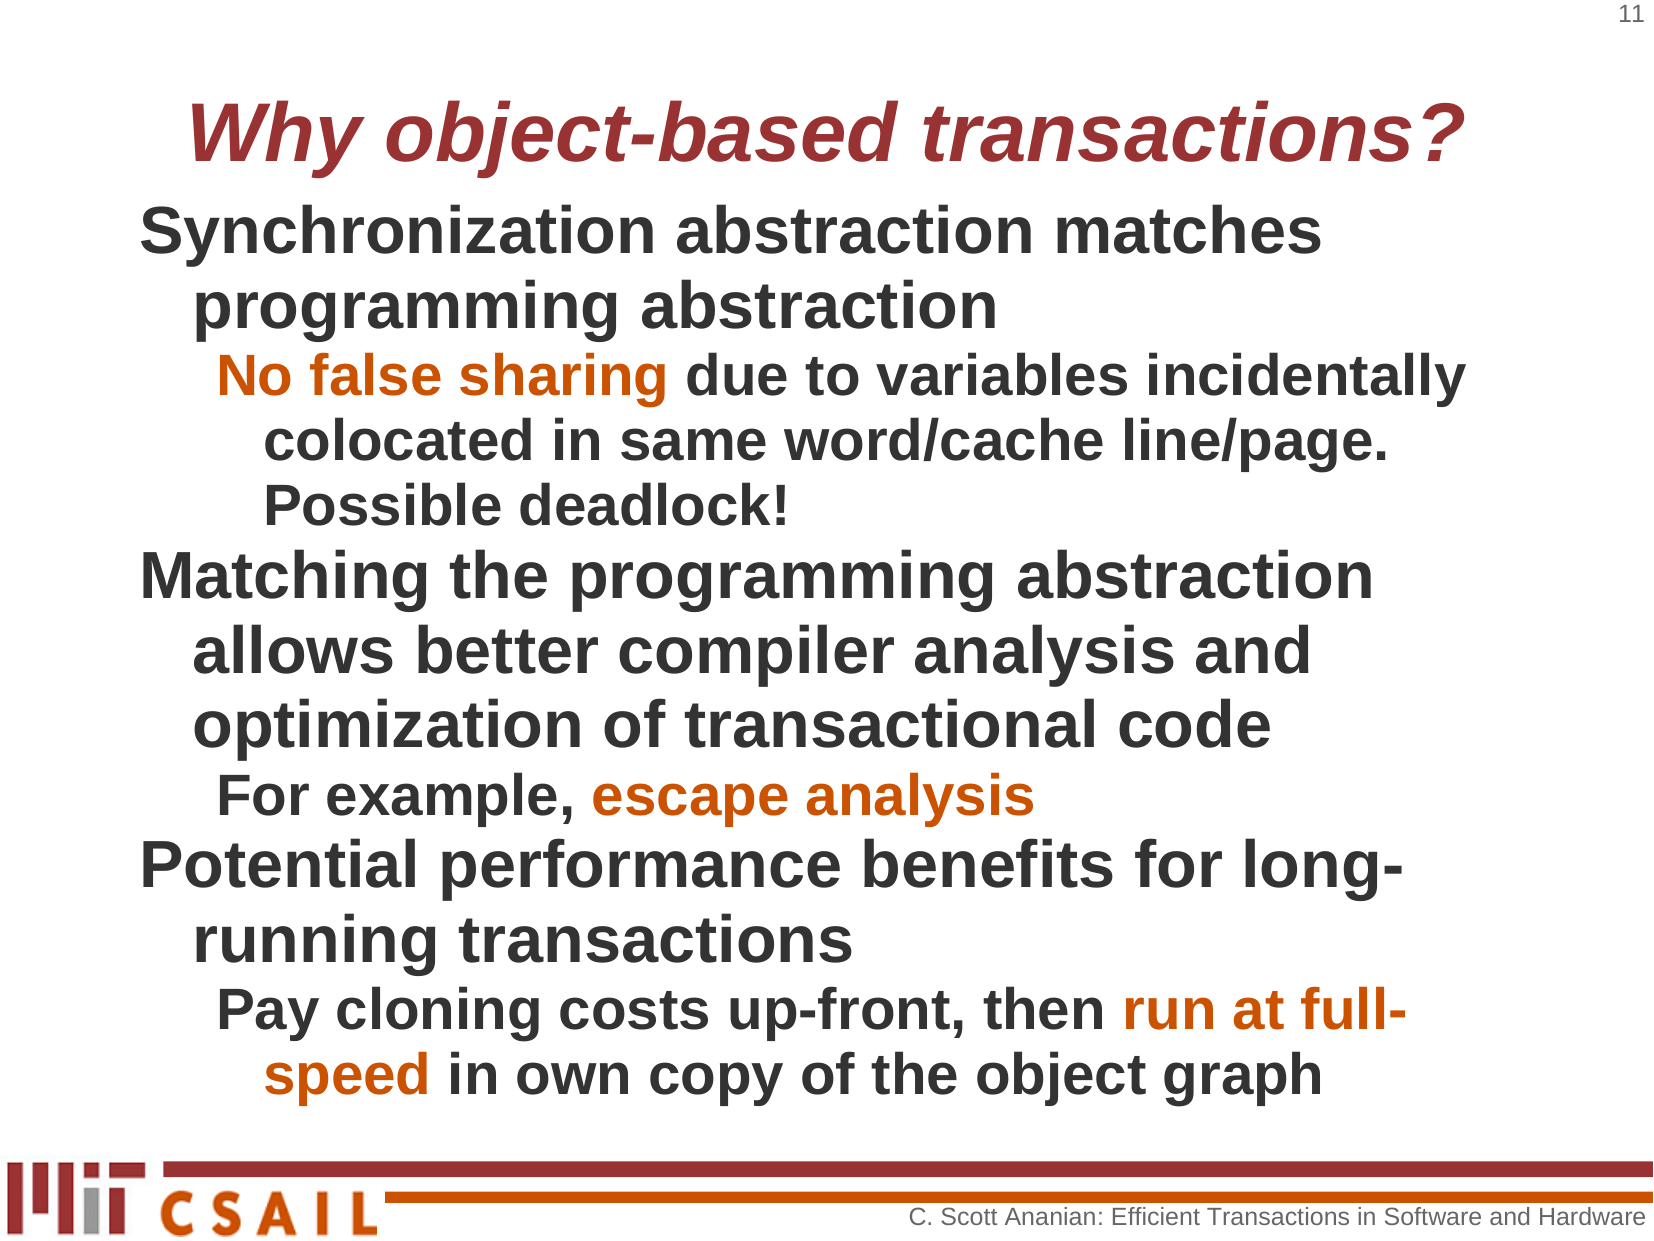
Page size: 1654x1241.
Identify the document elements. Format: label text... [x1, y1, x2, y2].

list Synchronization abstraction matches programming abstraction No false sharing due to variables incidentally colocated in same word/cache line/page. Possible deadlock! Matching the programming abstraction allows better compiler analysis and optimization of transactional code For example, escape analysis Potential performance benefits for long-running transactions Pay cloning costs up-front, then run at full-speed in own copy of the object graph [121, 193, 1561, 1133]
title Why object-based transactions? [52, 28, 1601, 237]
picture [0, 1155, 377, 1237]
